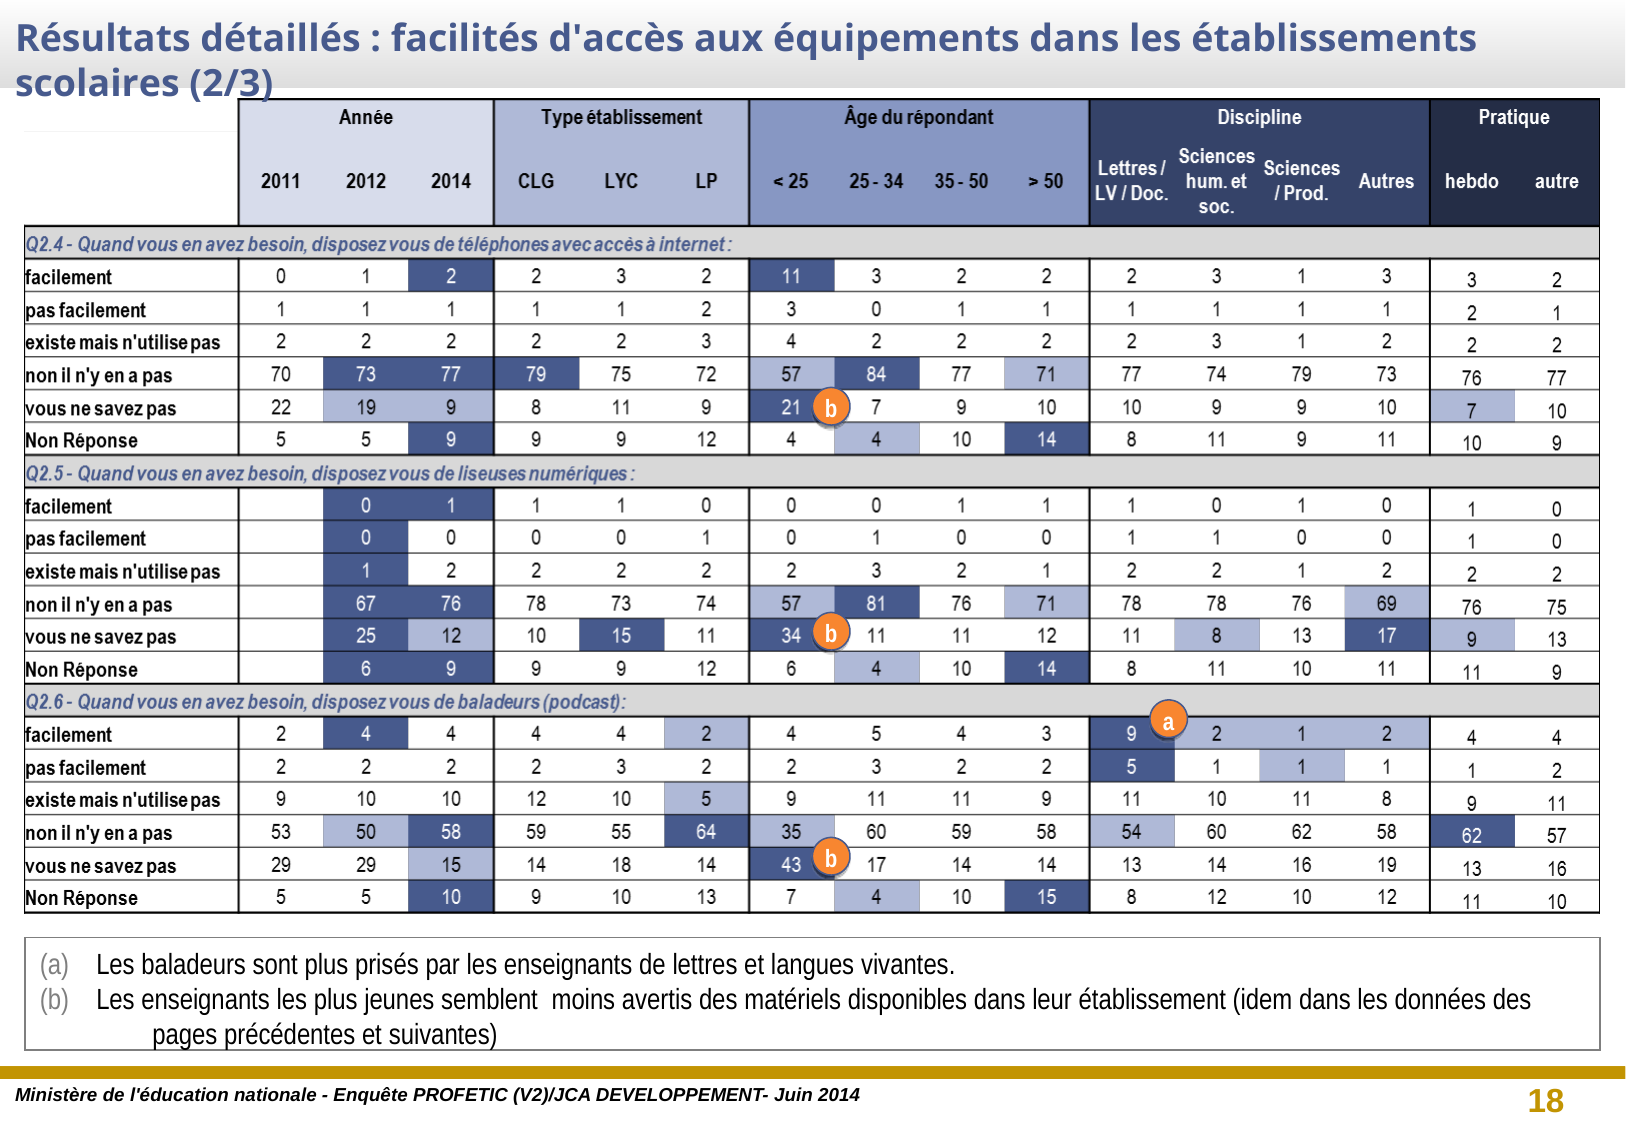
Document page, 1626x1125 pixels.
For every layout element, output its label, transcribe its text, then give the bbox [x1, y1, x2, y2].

text_box b [812, 612, 850, 651]
text_box a [1149, 699, 1188, 738]
picture [24, 97, 1600, 925]
text_box 18 [1512, 1071, 1625, 1125]
text_box b [812, 837, 850, 876]
title Résultats détaillés : facilités d'accès aux équipements dans les établissements scolaires (2/3) [0, 0, 1625, 88]
text_box b [812, 387, 850, 426]
text_box Les baladeurs sont plus prisés par les enseignants de lettres et langues vivantes. Les enseignants les plus jeunes semblent moins avertis des matériels disponibles dans leur établissement (idem dans les données des pages précédentes et suivantes) [24, 937, 1600, 1051]
text_box Ministère de l'éducation nationale - Enquête PROFETIC (V2)/JCA DEVELOPPEMENT- Juin 2014 [0, 1074, 1501, 1125]
